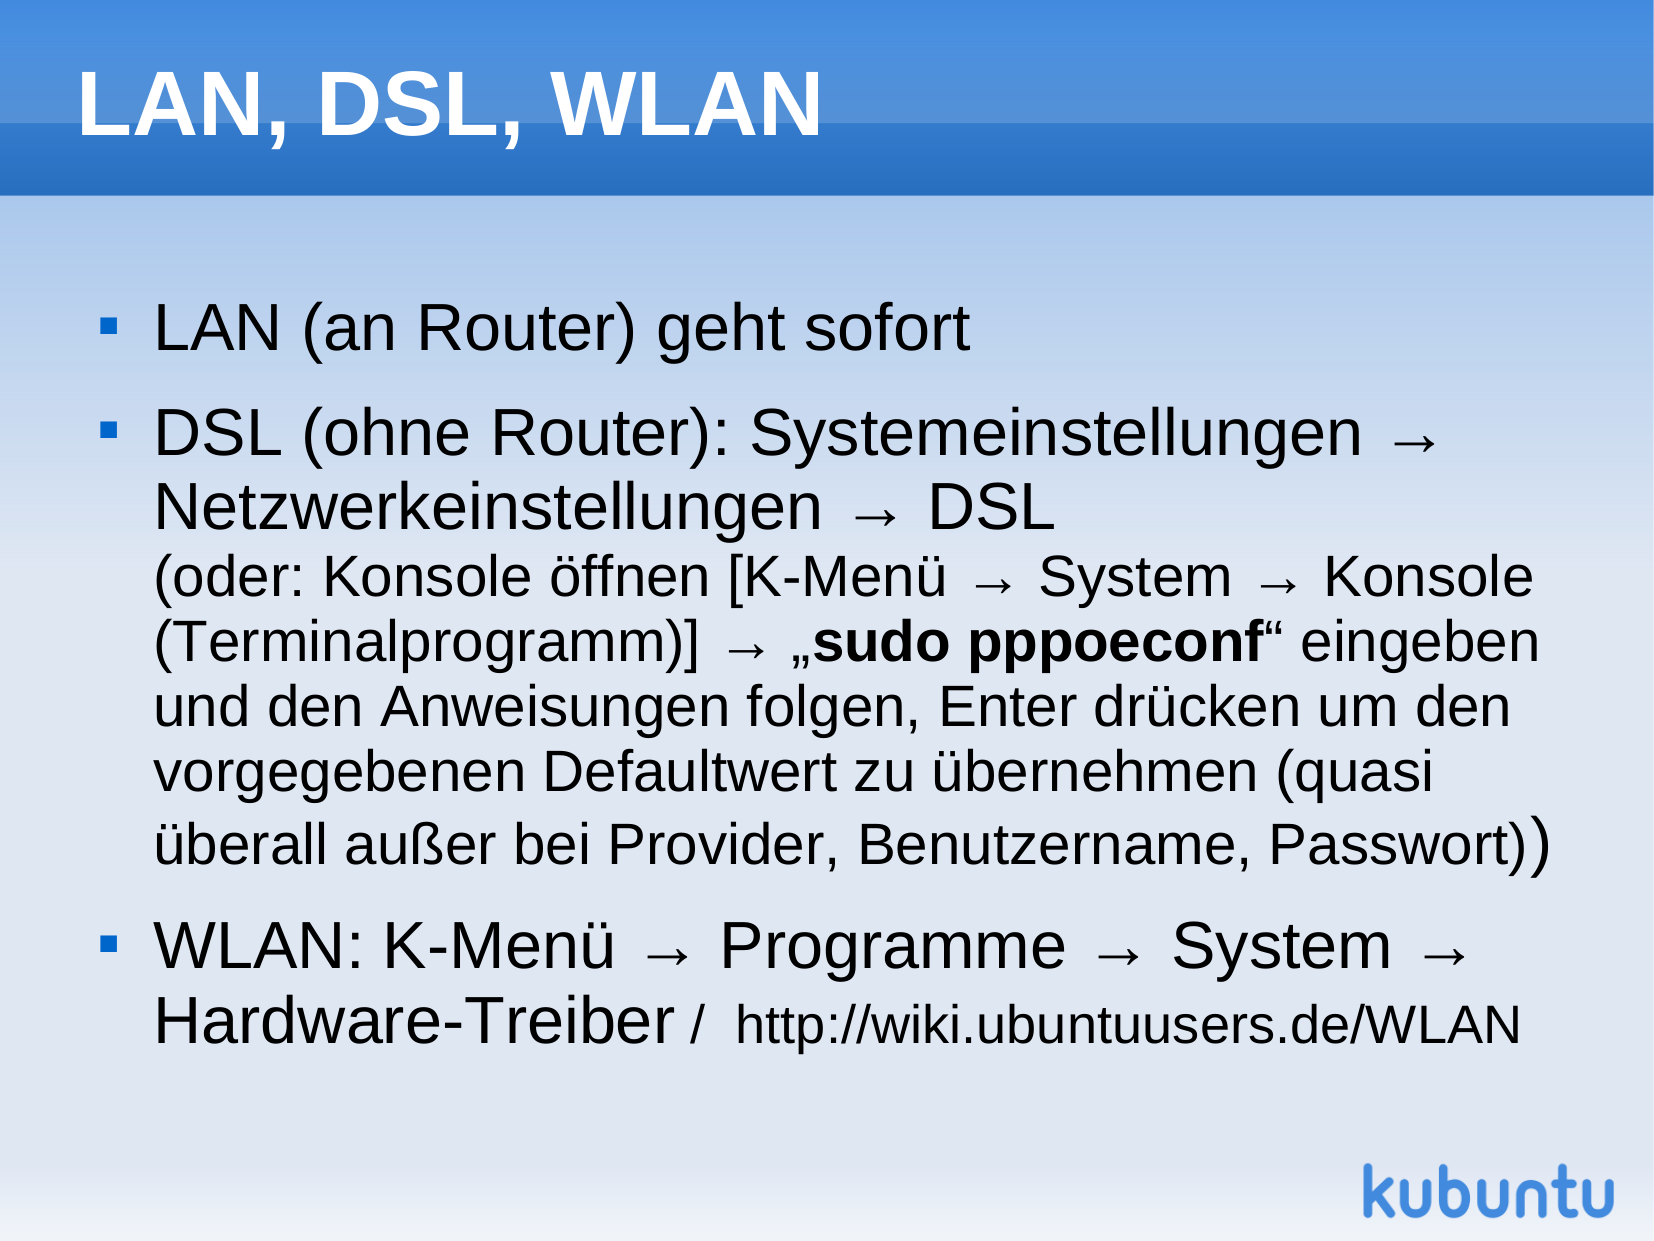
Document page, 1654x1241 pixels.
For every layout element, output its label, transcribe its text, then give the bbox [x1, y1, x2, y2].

picture [0, 0, 1654, 1241]
list LAN (an Router) geht sofort DSL (ohne Router): Systemeinstellungen → Netzwerkeinstellungen → DSL (oder: Konsole öffnen [K-Menü → System → Konsole (Terminalprogramm)] → „sudo pppoeconf“ eingeben und den Anweisungen folgen, Enter drücken um den vorgegebenen Defaultwert zu übernehmen (quasi überall außer bei Provider, Benutzername, Passwort)) WLAN: K-Menü → Programme → System → Hardware-Treiber / http://wiki.ubuntuusers.de/WLAN [82, 290, 1571, 1094]
title LAN, DSL, WLAN [76, 0, 1565, 208]
